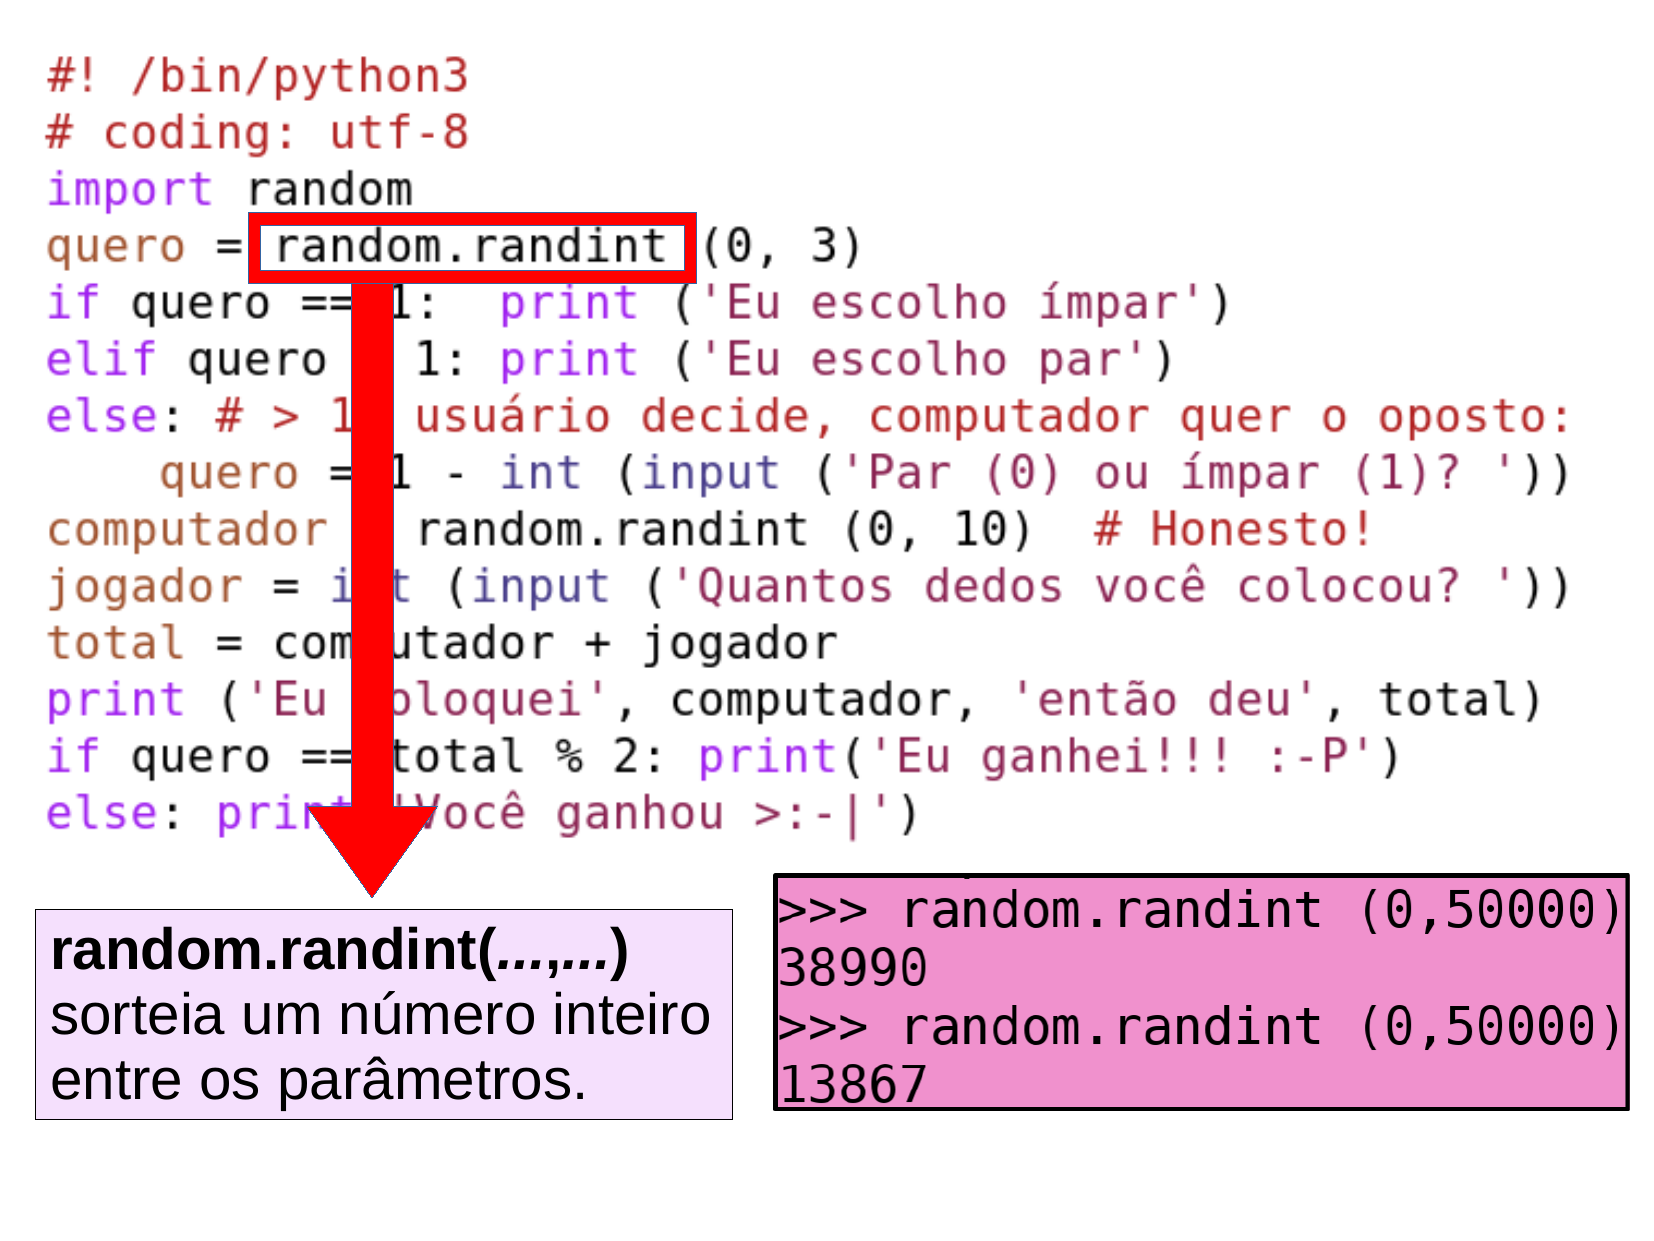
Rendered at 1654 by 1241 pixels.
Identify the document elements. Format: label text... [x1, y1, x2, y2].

text_box random.randint(...,...) sorteia um número inteiro entre os parâmetros. [35, 909, 733, 1120]
picture [261, 226, 684, 270]
picture [35, 42, 1630, 1111]
text_box [248, 212, 697, 898]
